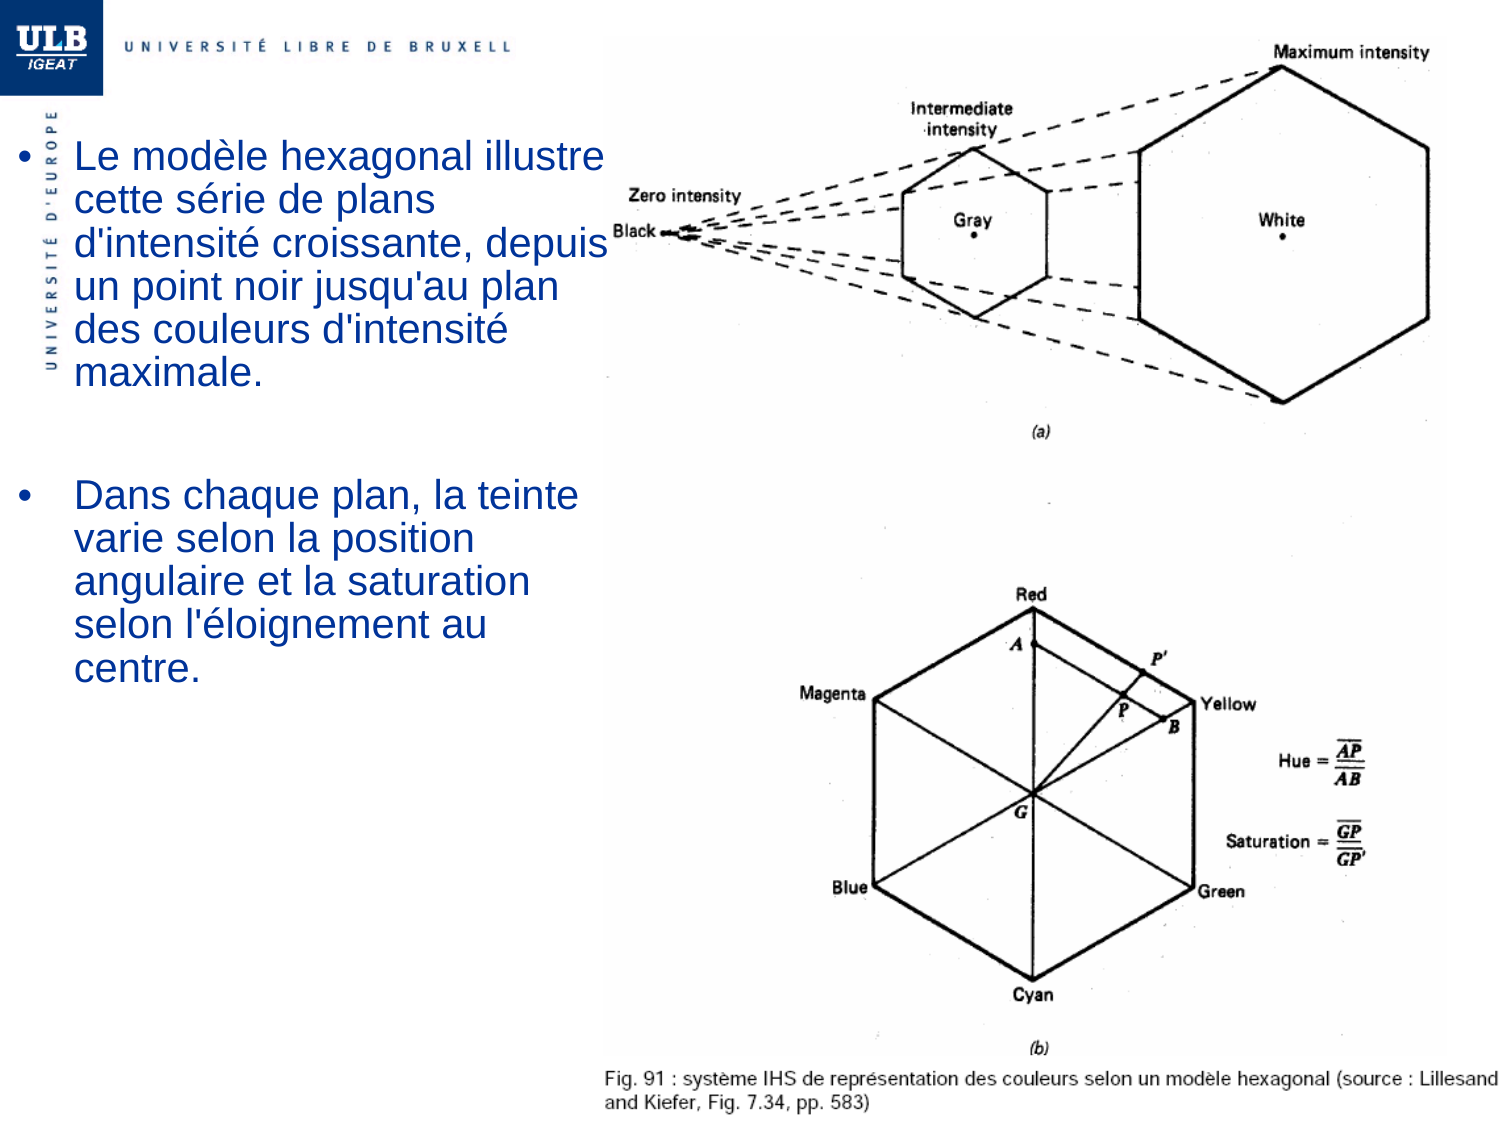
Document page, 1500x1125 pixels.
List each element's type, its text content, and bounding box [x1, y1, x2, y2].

list Le modèle hexagonal illustre cette série de plans d'intensité croissante, depuis un point noir jusqu'au plan des couleurs d'intensité maximale. Dans chaque plan, la teinte varie selon la position angulaire et la saturation selon l'éloignement au centre. [17, 136, 621, 916]
picture [0, 0, 1500, 1125]
